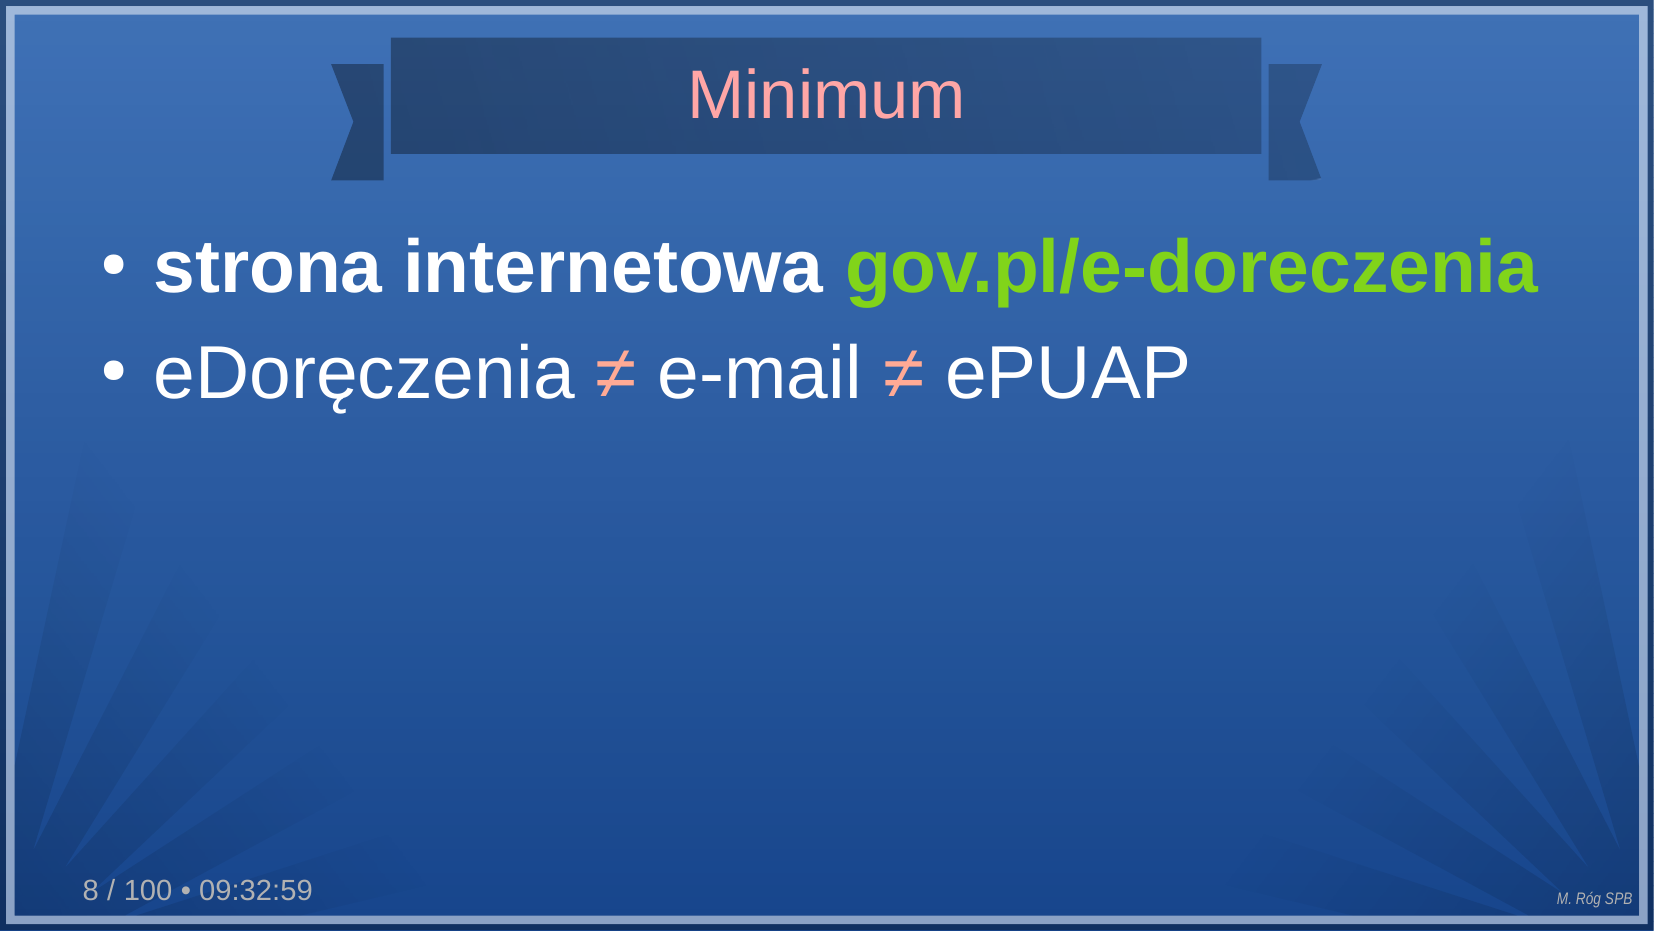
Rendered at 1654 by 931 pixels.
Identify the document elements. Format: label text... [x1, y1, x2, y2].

title Minimum [389, 35, 1264, 154]
list strona internetowa gov.pl/e-doreczenia eDoręczenia ≠ e-mail ≠ ePUAP [82, 224, 1571, 848]
